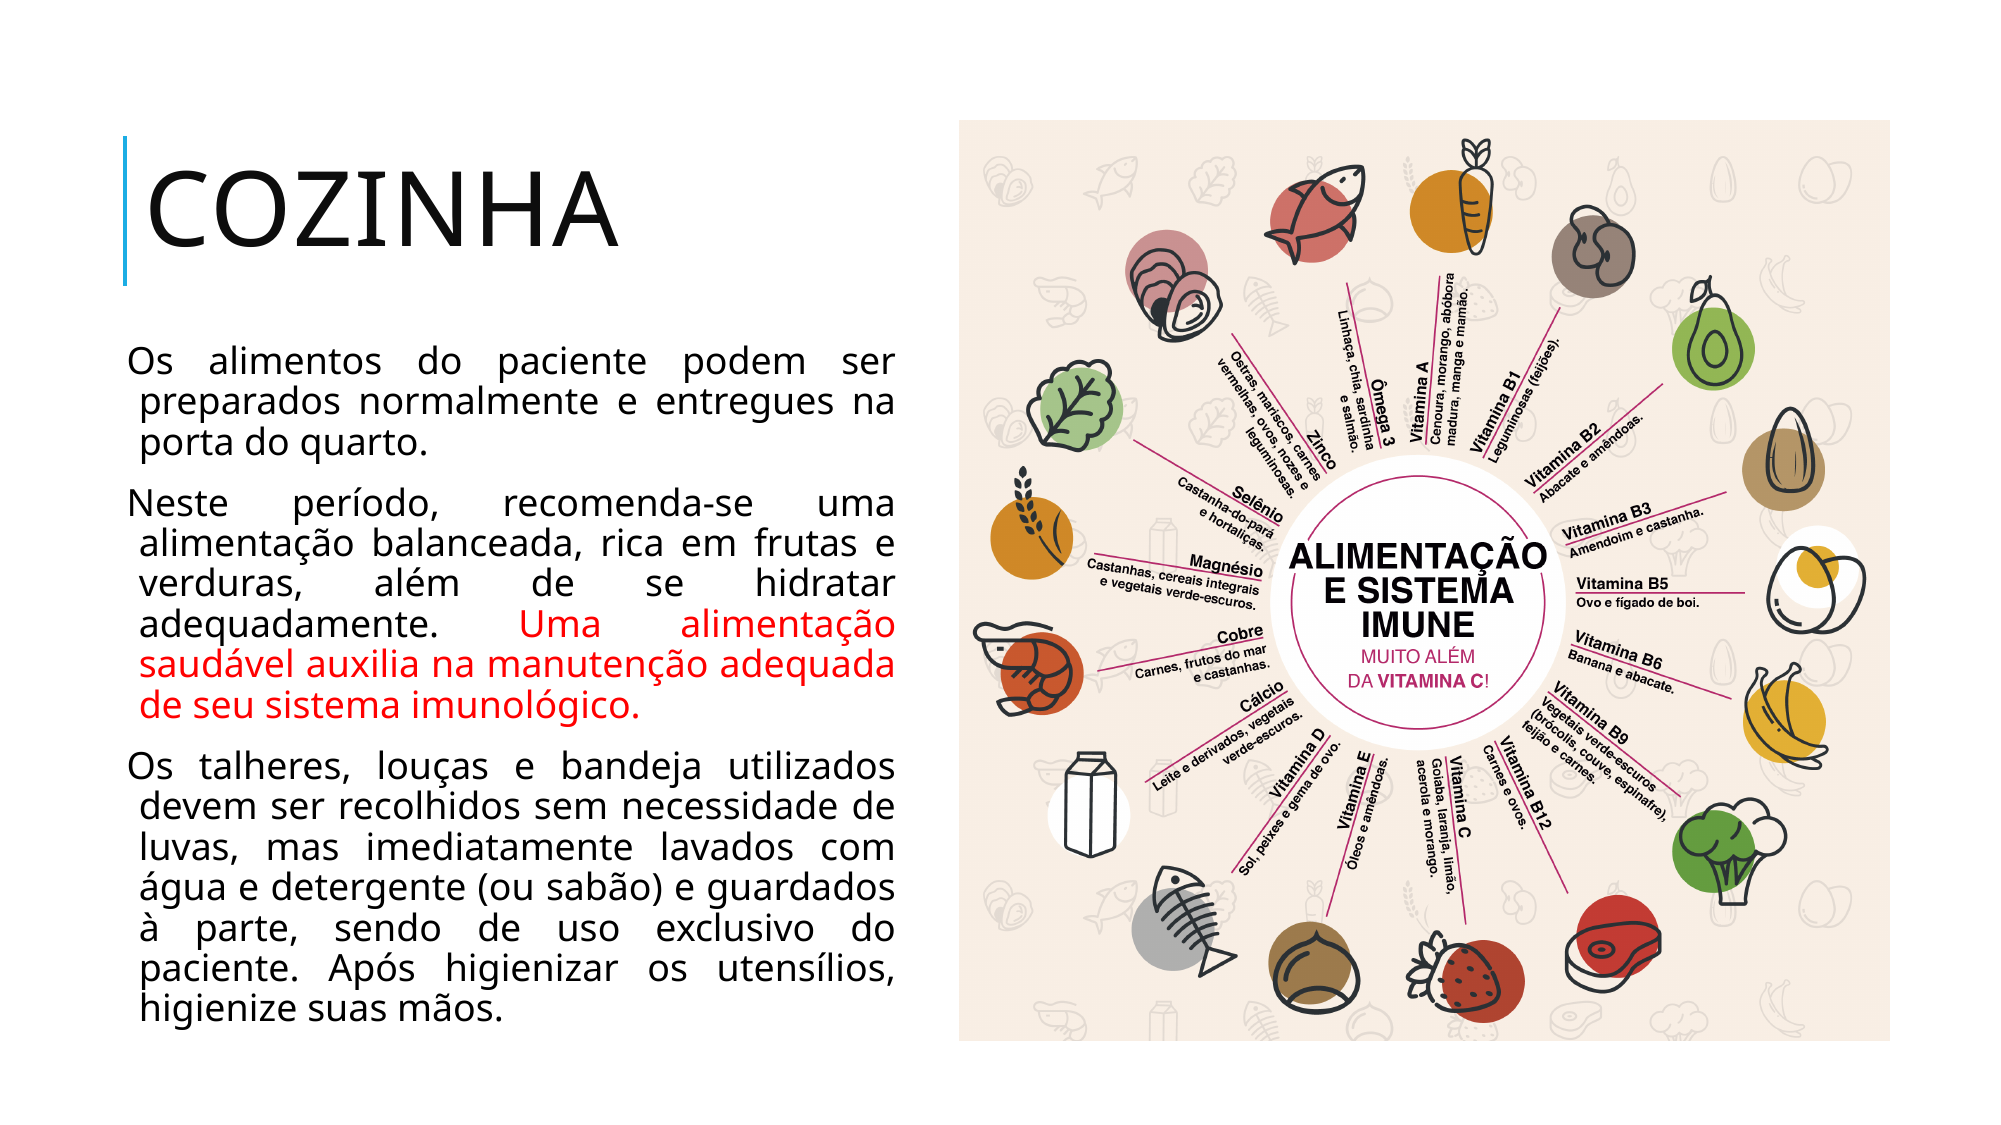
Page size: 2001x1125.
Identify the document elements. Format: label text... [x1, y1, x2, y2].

list Os alimentos do paciente podem ser preparados normalmente e entregues na porta do quarto. Neste período, recomenda-se uma alimentação balanceada, rica em frutas e verduras, além de se hidratar adequadamente. Uma alimentação saudável auxilia na manutenção adequada de seu sistema imunológico. Os talheres, louças e bandeja utilizados devem ser recolhidos sem necessidade de luvas, mas imediatamente lavados com água e detergente (ou sabão) e guardados à parte, sendo de uso exclusivo do paciente. Após higienizar os utensílios, higienize suas mãos. [107, 334, 905, 1044]
title cozinha [129, 121, 959, 312]
picture [959, 120, 1890, 1041]
